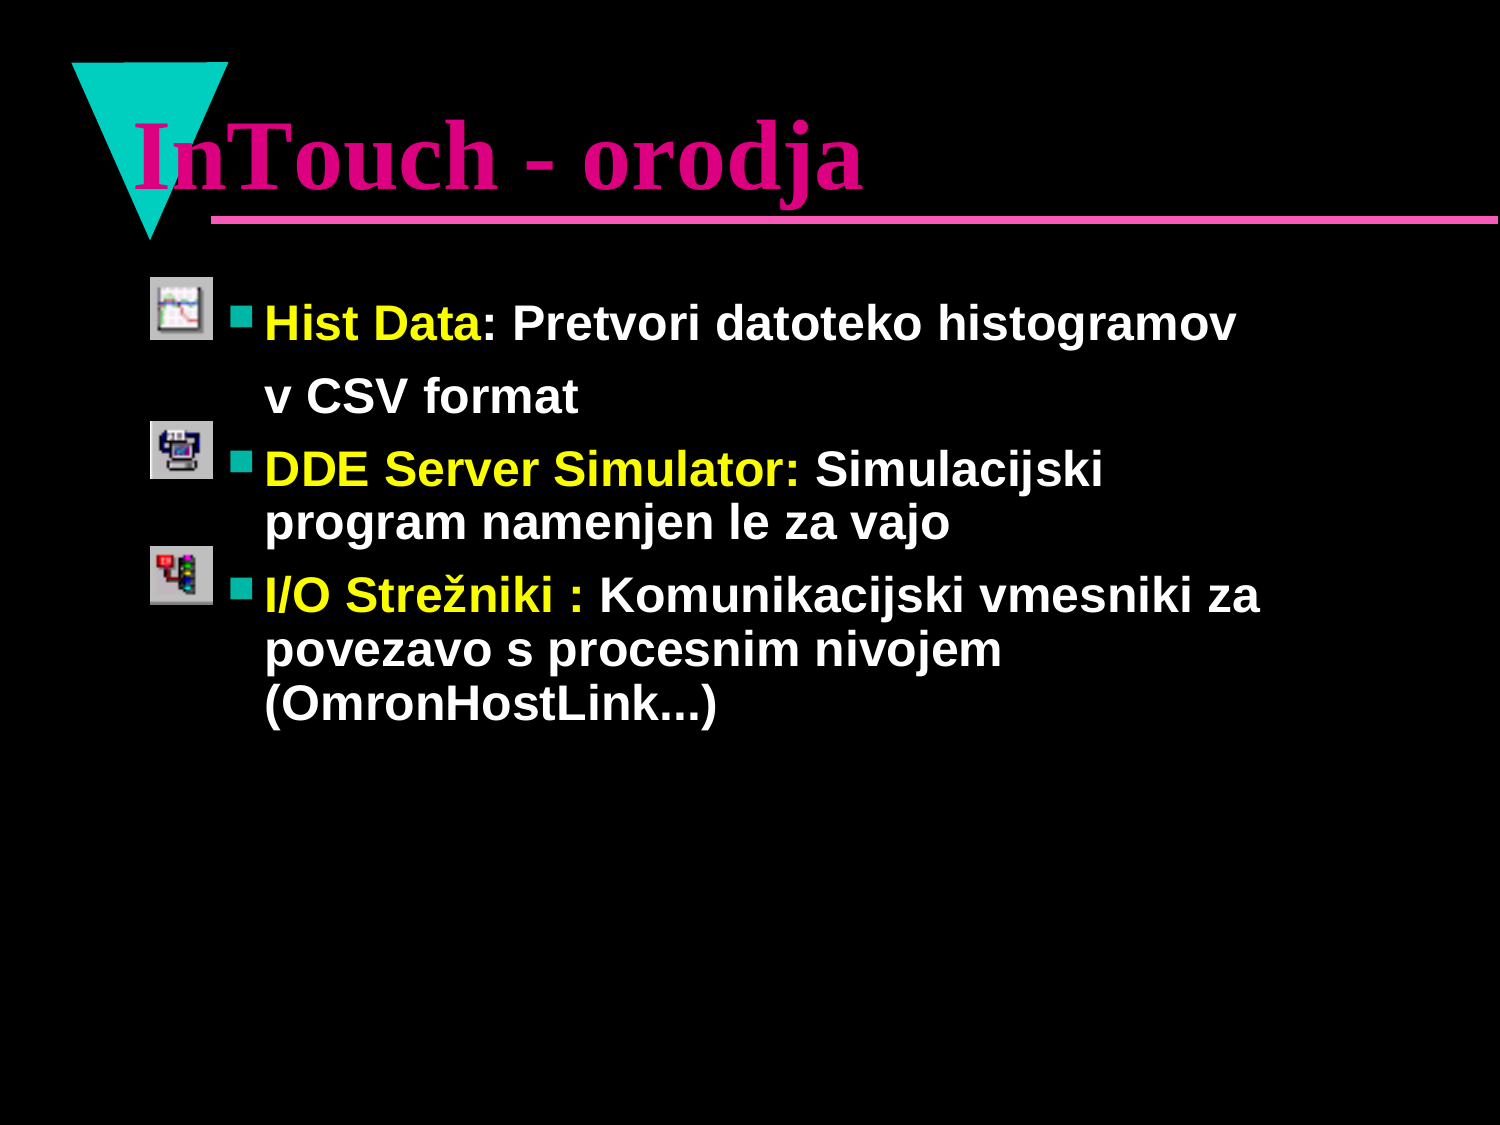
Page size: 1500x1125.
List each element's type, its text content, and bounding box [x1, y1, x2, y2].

list Hist Data: Pretvori datoteko histogramov v CSV format DDE Server Simulator: Simulacijski program namenjen le za vajo I/O Strežniki : Komunikacijski vmesniki za povezavo s procesnim nivojem (OmronHostLink...) [137, 289, 1325, 965]
chart [150, 277, 213, 340]
chart [150, 546, 213, 605]
chart [150, 421, 213, 479]
title InTouch - orodja [117, 63, 1500, 251]
